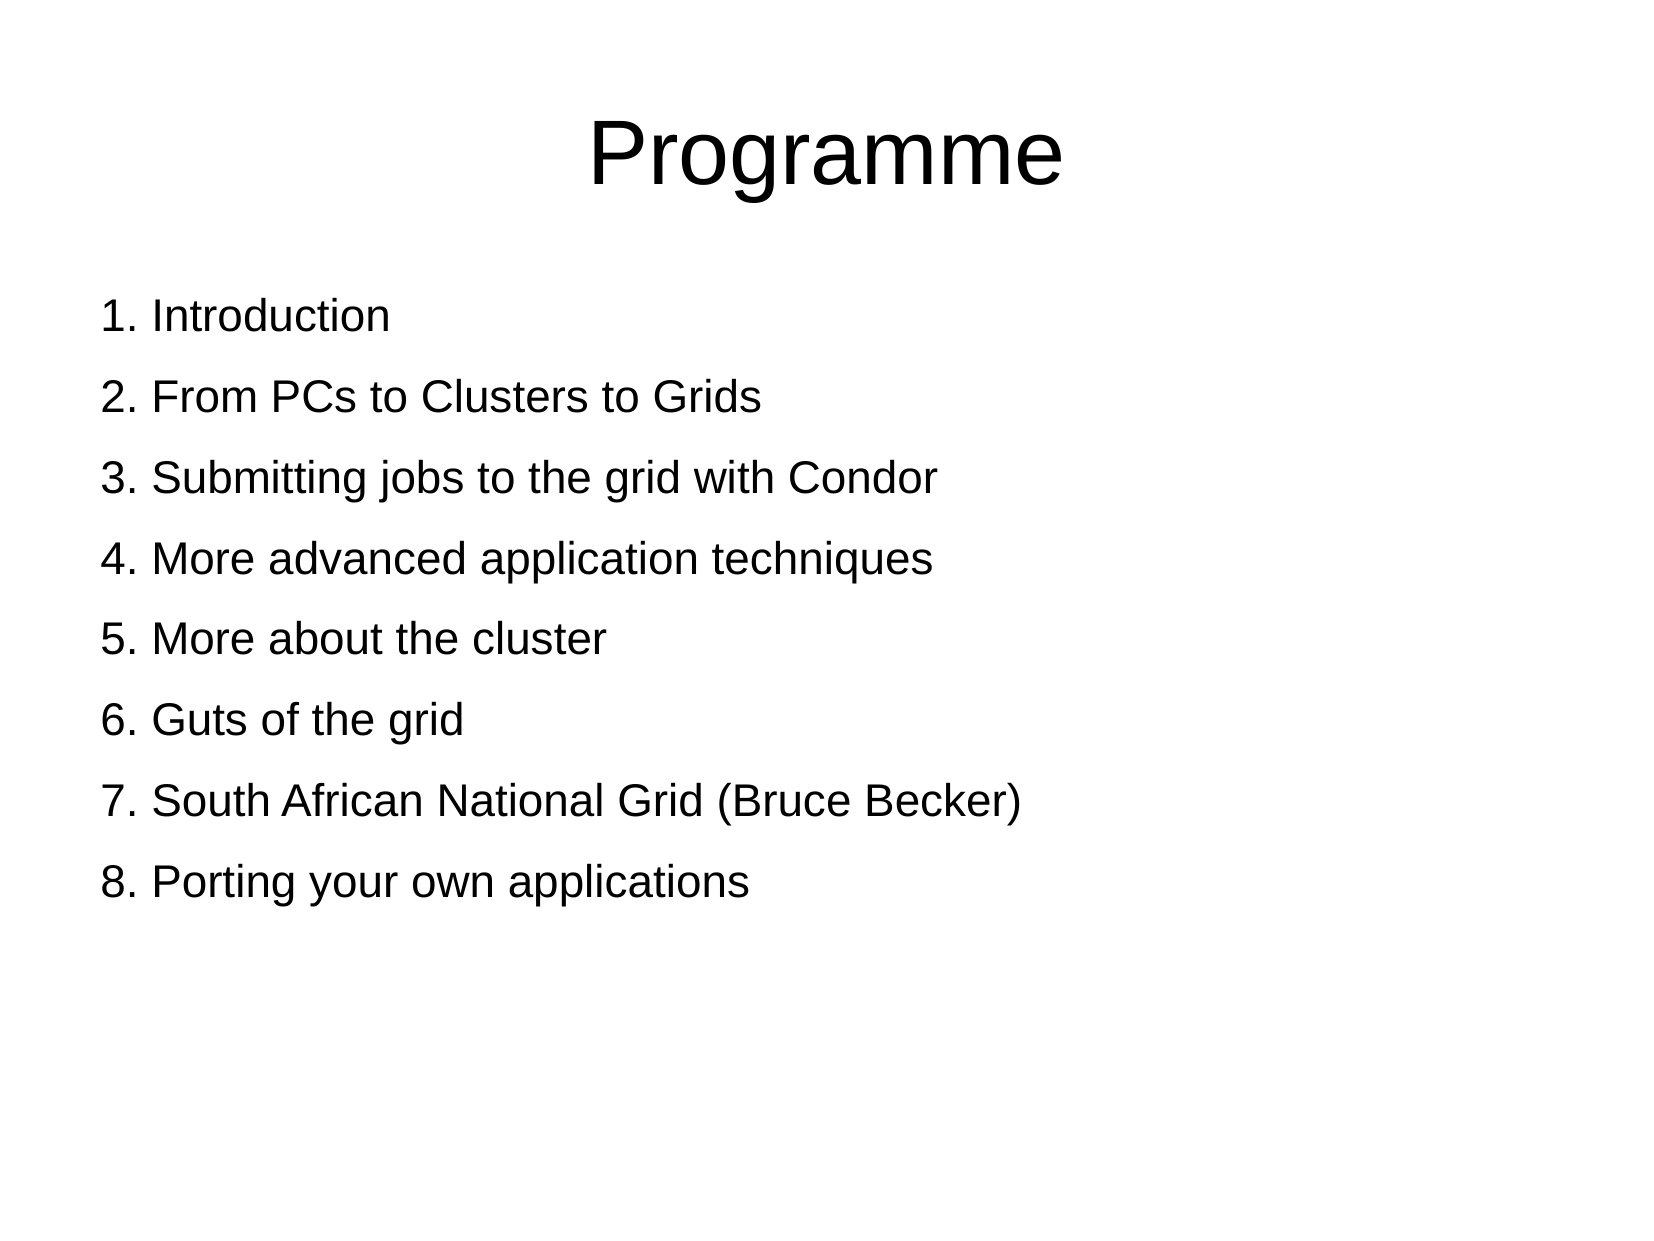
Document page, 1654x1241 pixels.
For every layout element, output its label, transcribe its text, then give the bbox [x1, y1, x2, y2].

title Programme [82, 49, 1571, 257]
list 1. Introduction 2. From PCs to Clusters to Grids 3. Submitting jobs to the grid with Condor 4. More advanced application techniques 5. More about the cluster 6. Guts of the grid 7. South African National Grid (Bruce Becker) 8. Porting your own applications [82, 290, 1571, 1094]
